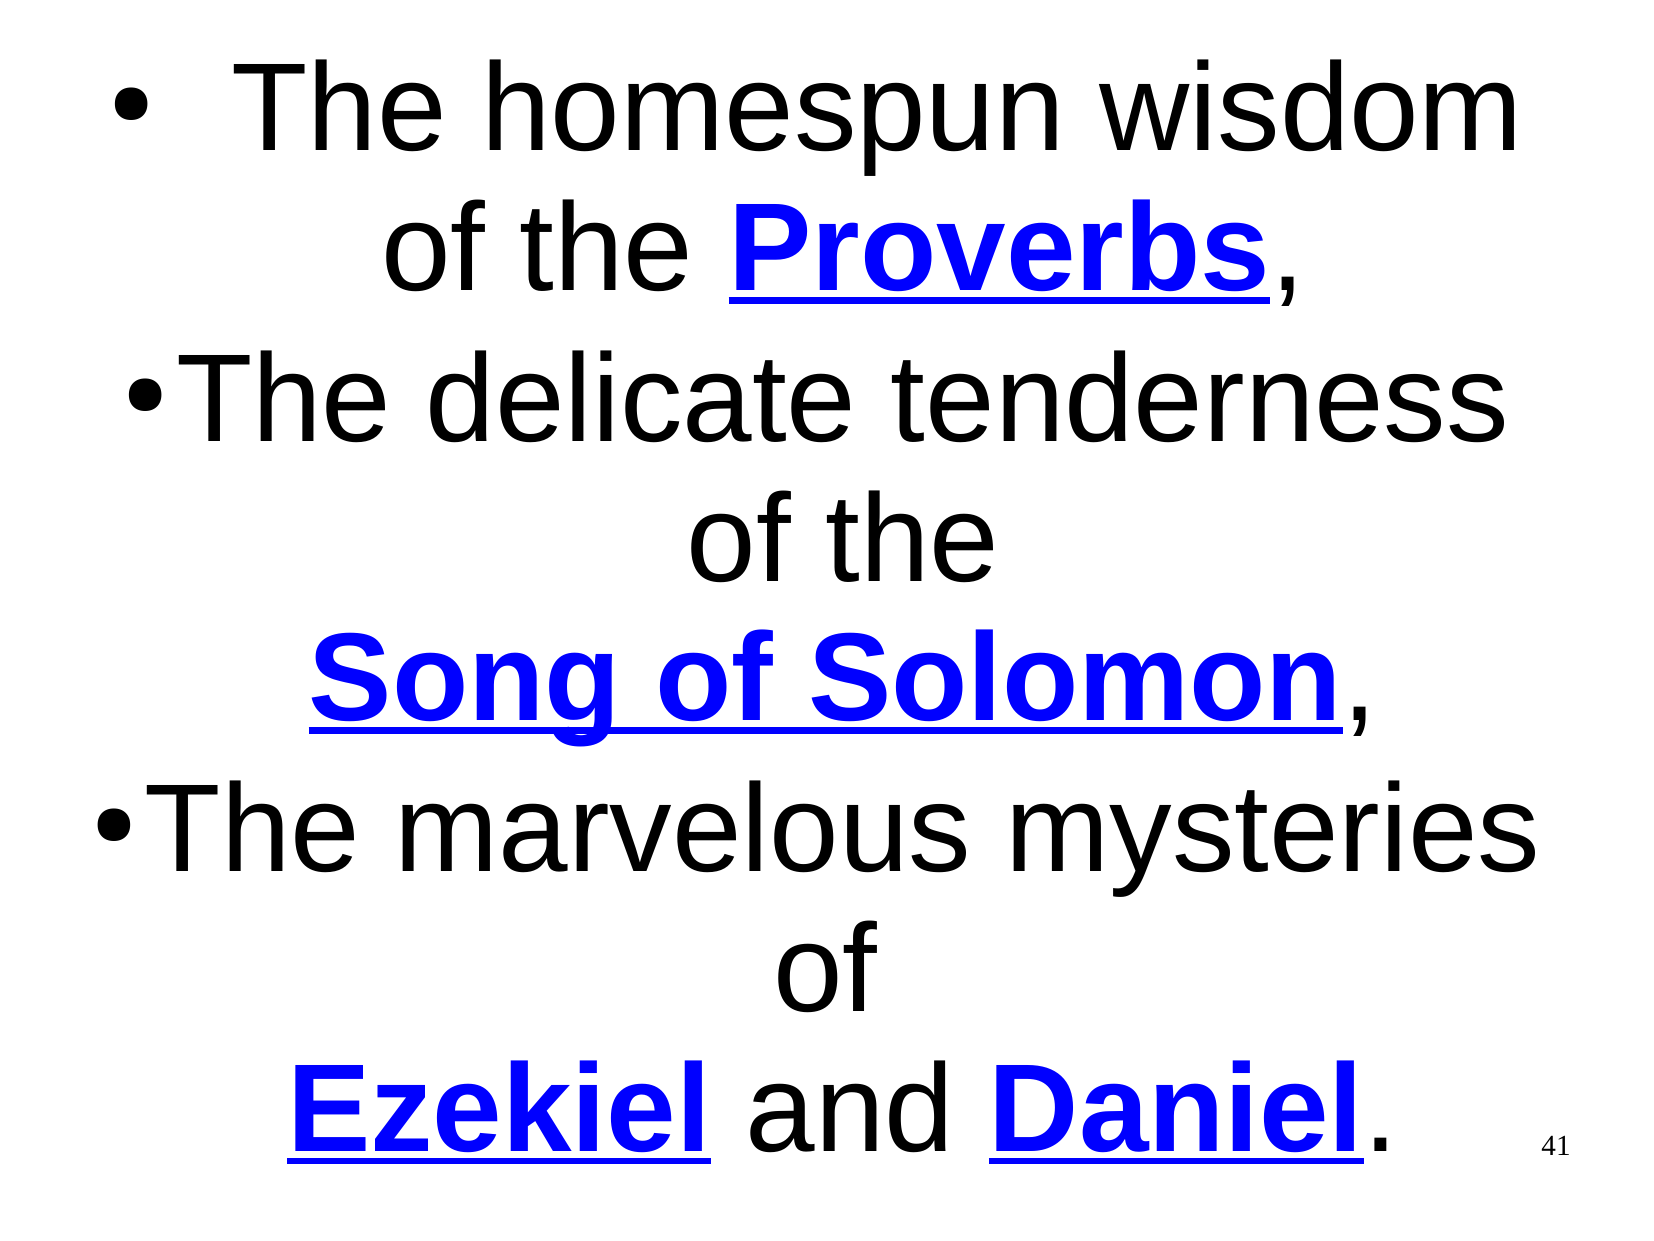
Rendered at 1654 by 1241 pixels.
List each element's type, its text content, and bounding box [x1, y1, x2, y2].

list The homespun wisdom of the Proverbs, The delicate tenderness of the Song of Solomon, The marvelous mysteries of Ezekiel and Daniel. [37, 37, 1613, 1238]
